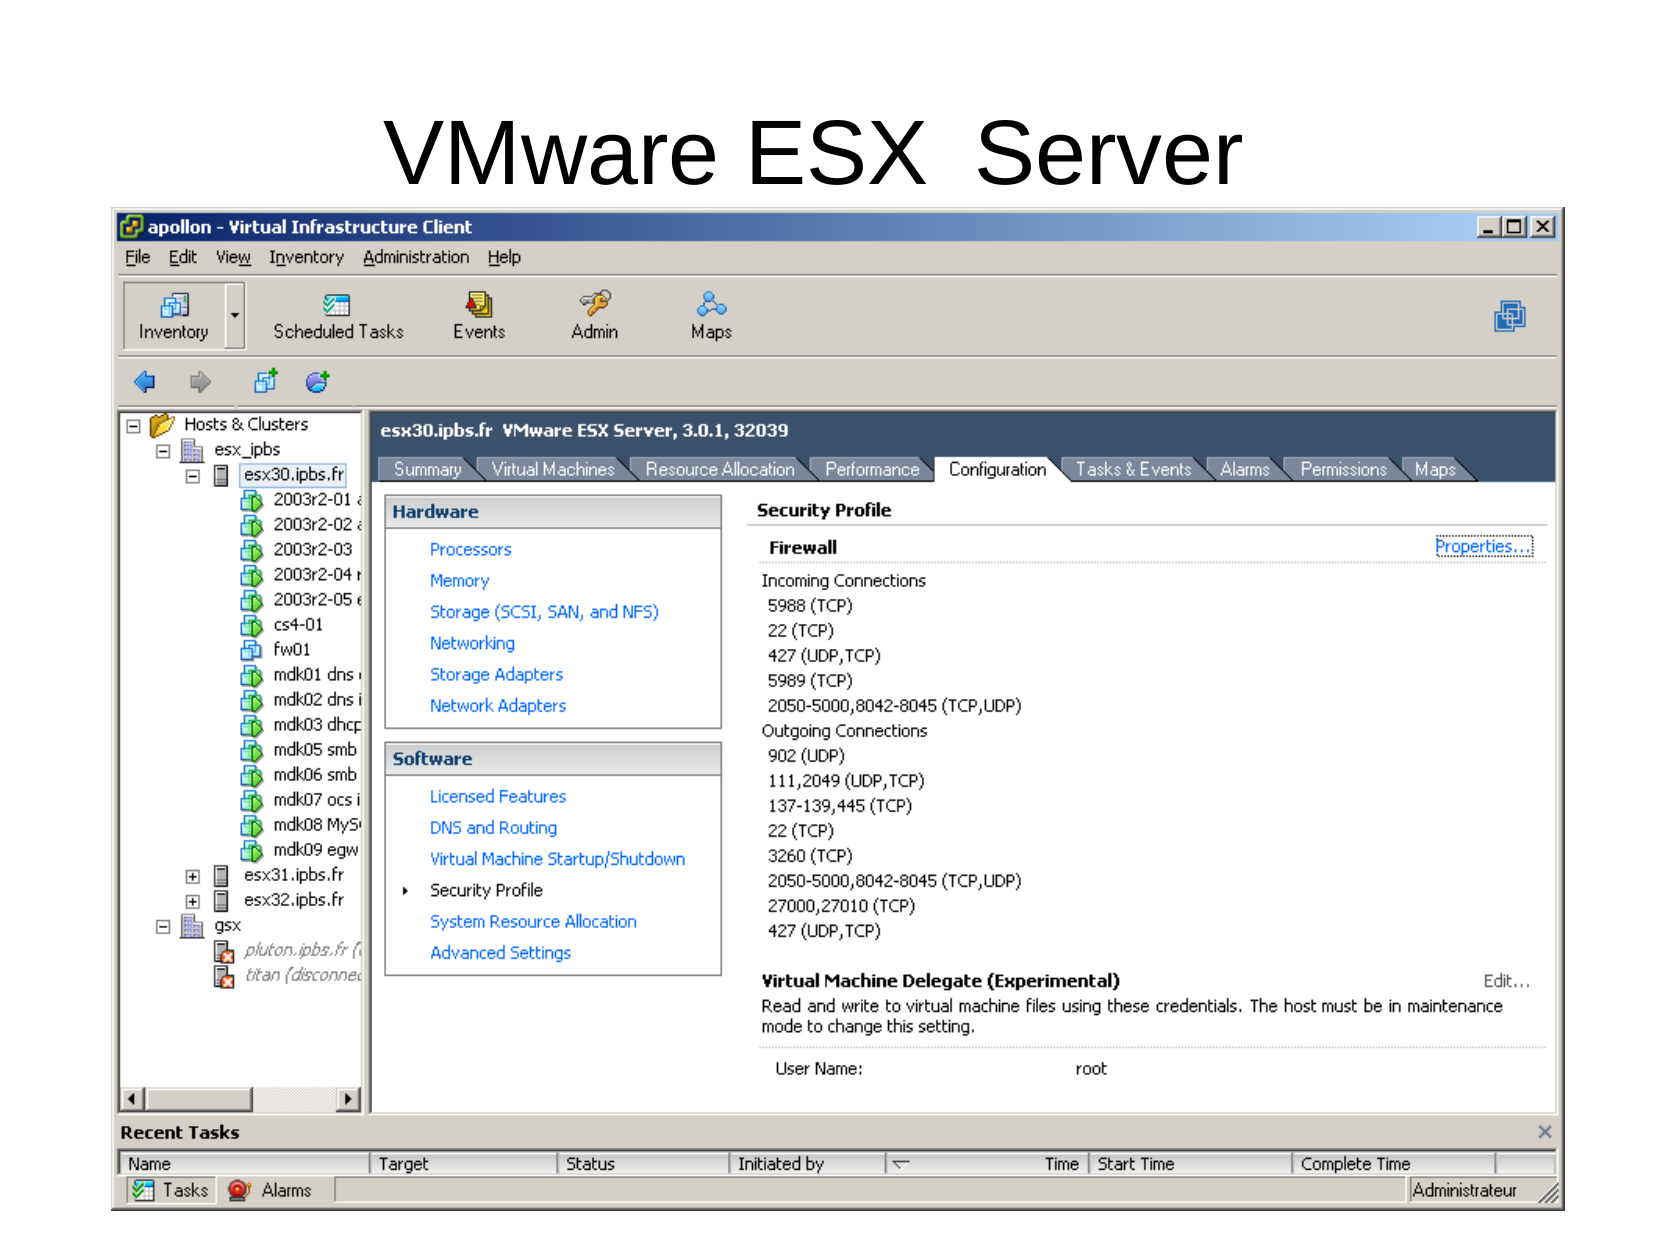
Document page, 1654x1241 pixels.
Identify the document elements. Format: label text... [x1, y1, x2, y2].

picture [111, 207, 1565, 1211]
title VMware ESX Server [82, 49, 1571, 257]
